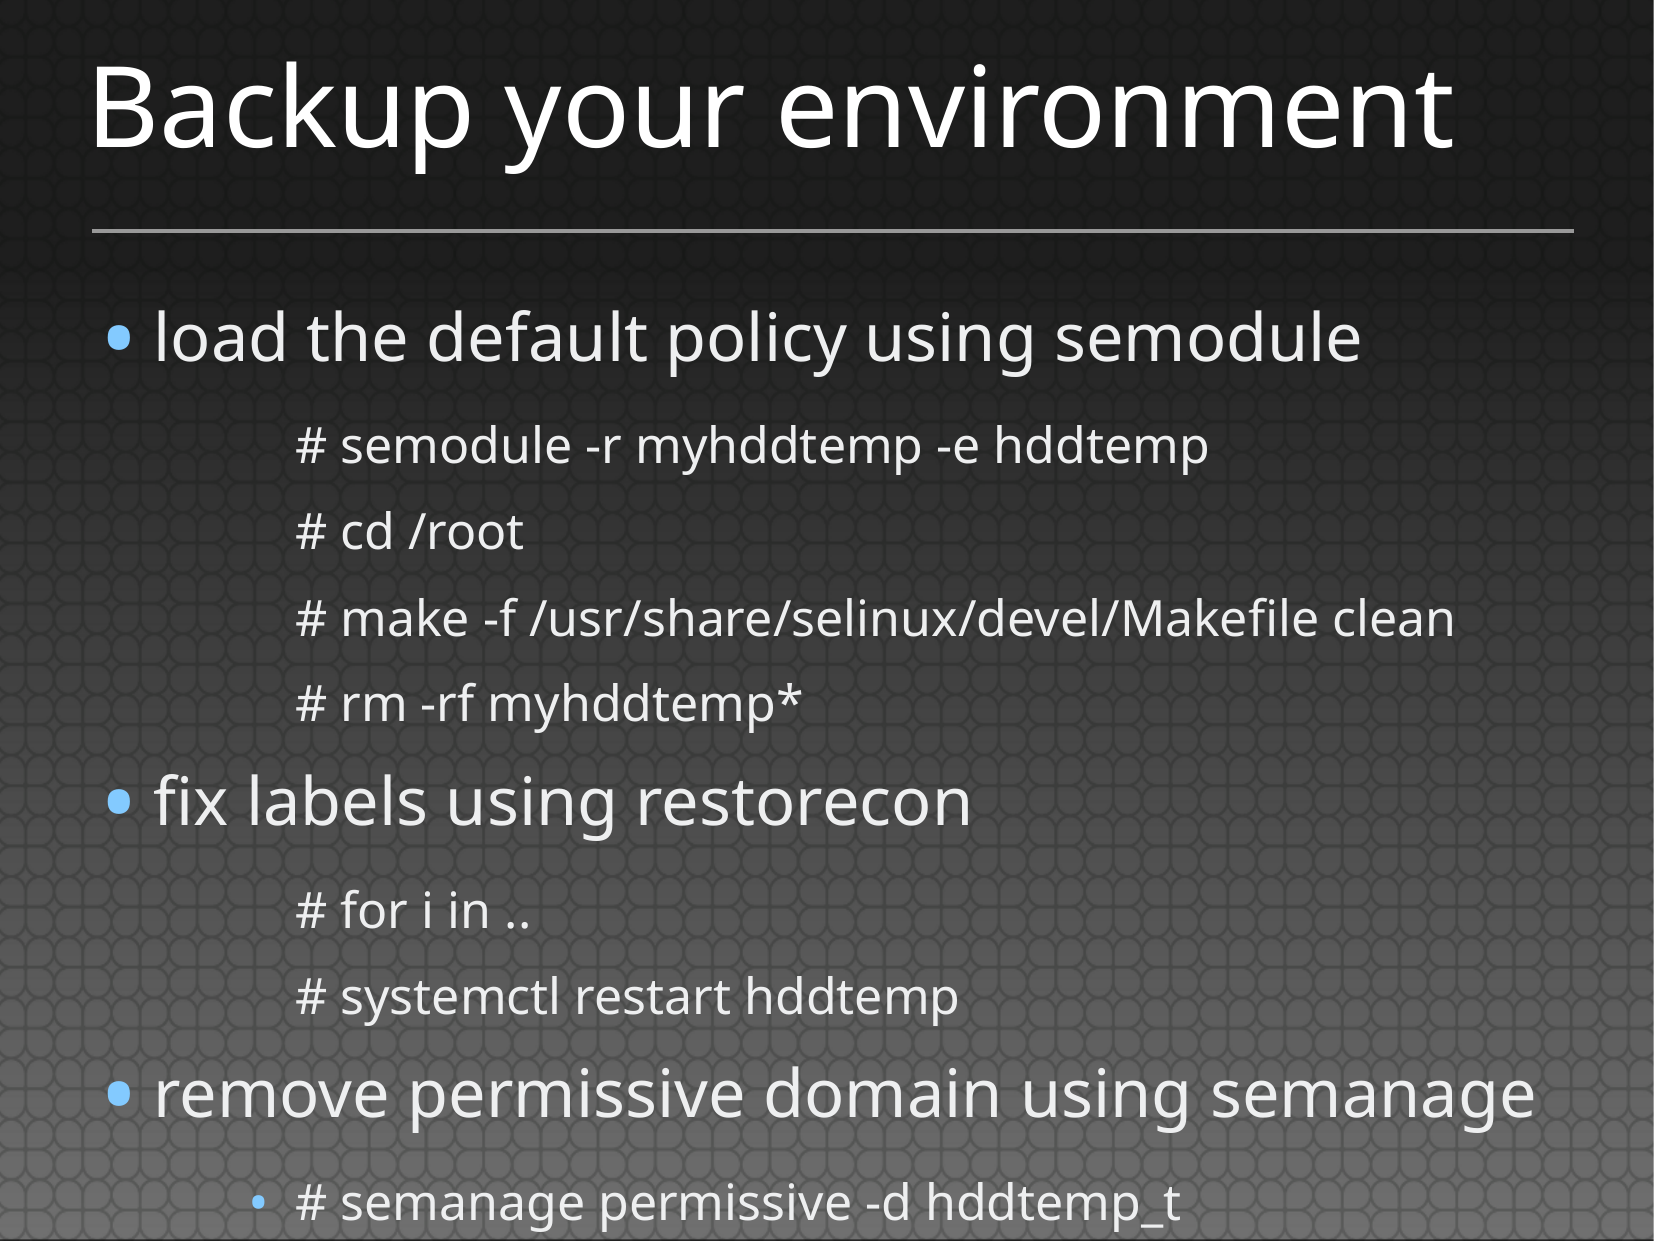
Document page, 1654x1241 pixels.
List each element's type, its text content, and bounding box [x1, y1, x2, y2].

picture [0, 0, 1654, 1241]
list load the default policy using semodule # semodule -r myhddtemp -e hddtemp # cd /root # make -f /usr/share/selinux/devel/Makefile clean # rm -rf myhddtemp* fix labels using restorecon # for i in .. # systemctl restart hddtemp remove permissive domain using semanage # semanage permissive -d hddtemp_t [82, 290, 1571, 1241]
title Backup your environment [86, 40, 1576, 322]
